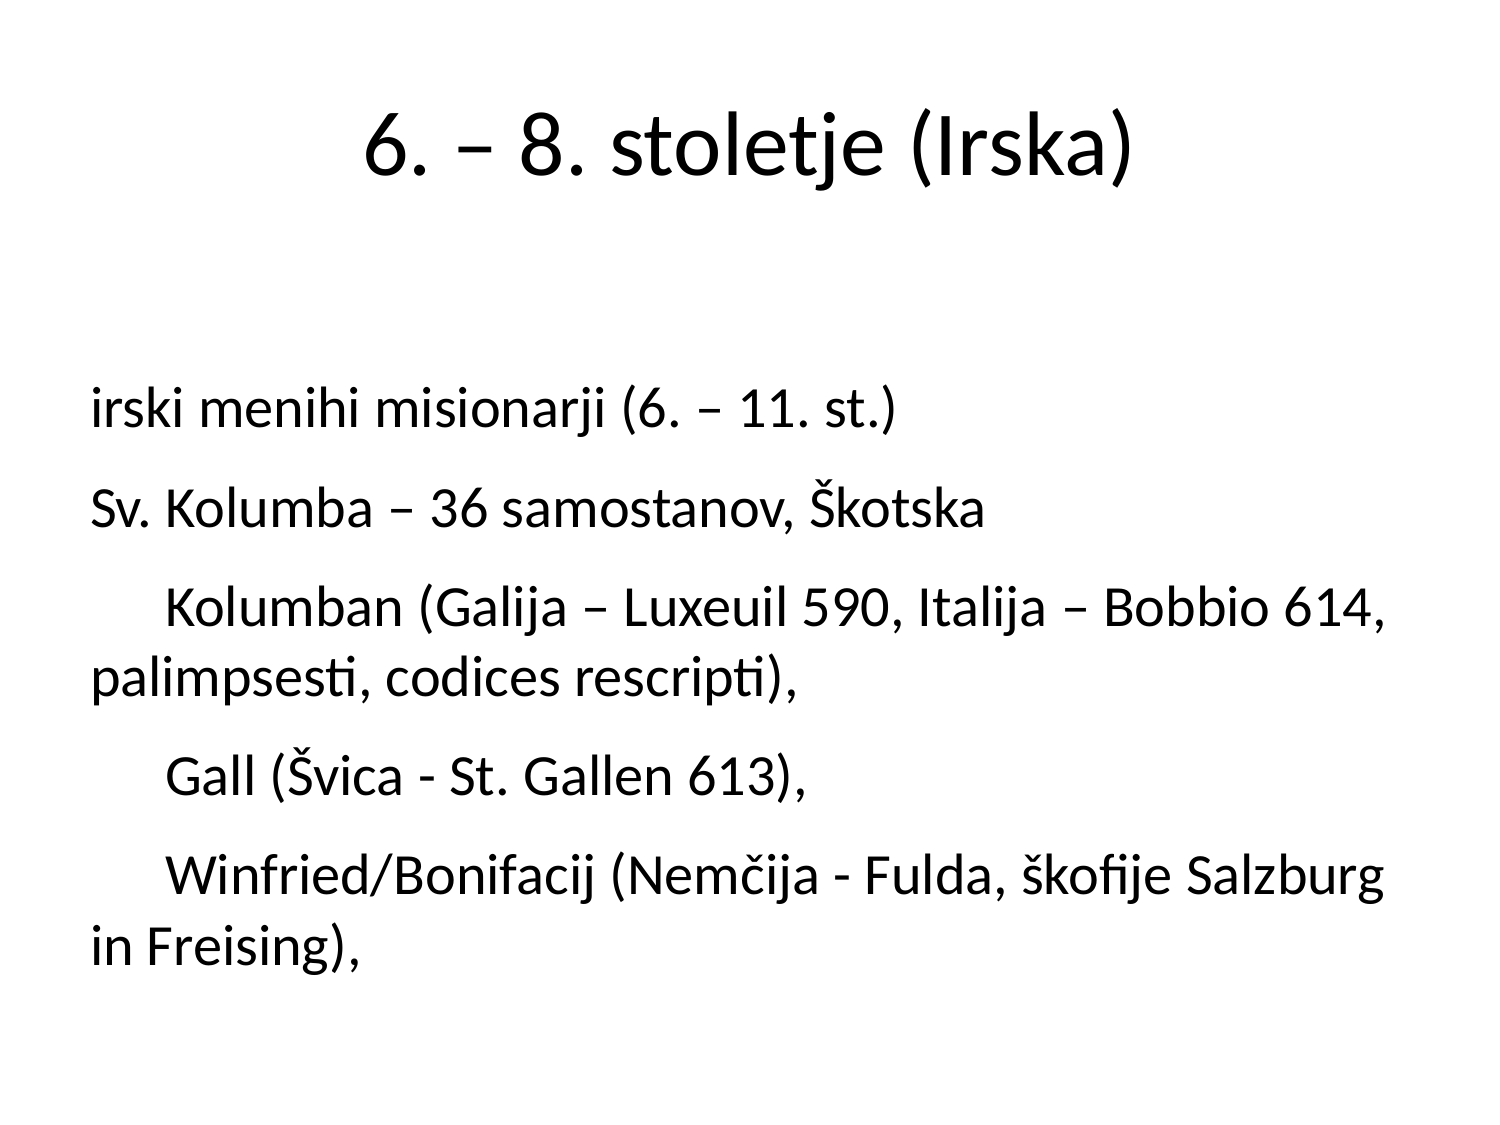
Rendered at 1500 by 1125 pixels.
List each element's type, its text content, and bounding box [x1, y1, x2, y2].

title 6. – 8. stoletje (Irska) [75, 45, 1425, 233]
list irski menihi misionarji (6. – 11. st.) Sv. Kolumba – 36 samostanov, Škotska Kolumban (Galija – Luxeuil 590, Italija – Bobbio 614, palimpsesti, codices rescripti), Gall (Švica - St. Gallen 613), Winfried/Bonifacij (Nemčija - Fulda, škofije Salzburg in Freising), [75, 262, 1425, 1005]
